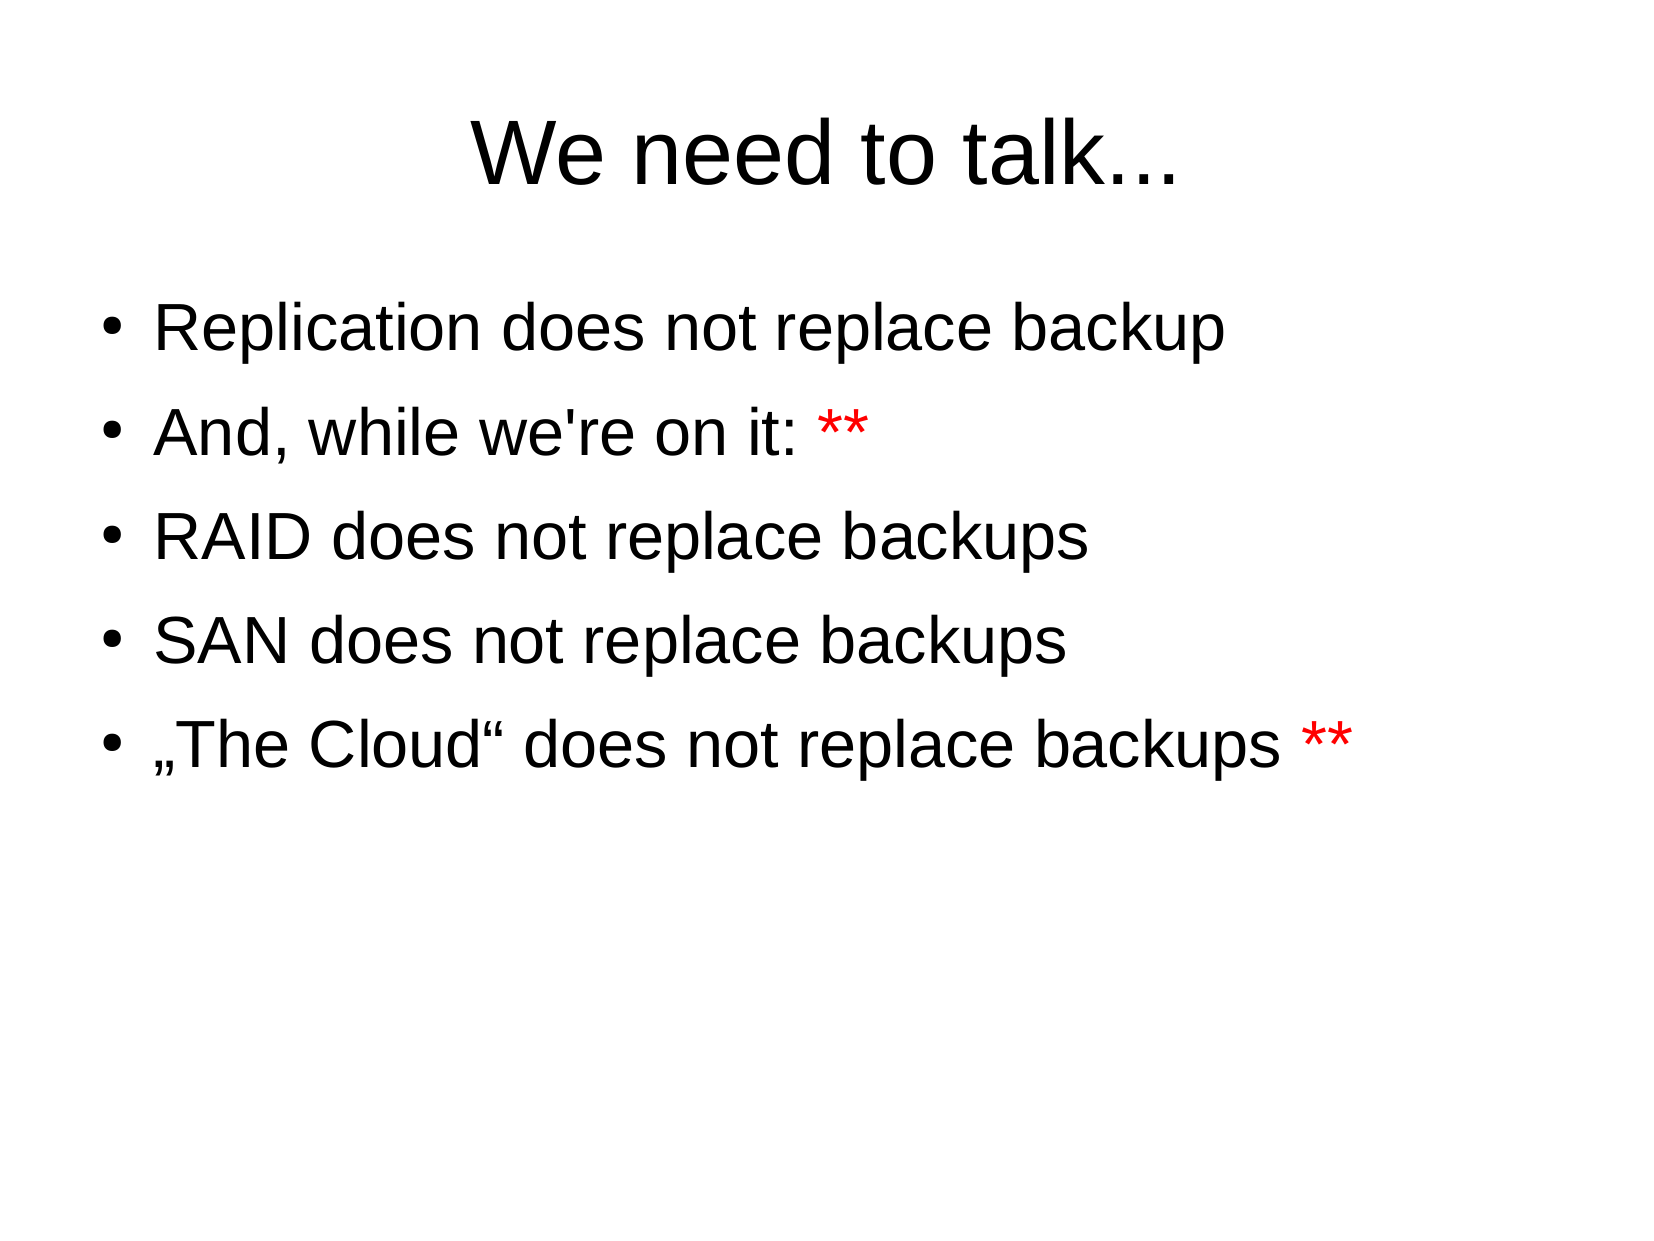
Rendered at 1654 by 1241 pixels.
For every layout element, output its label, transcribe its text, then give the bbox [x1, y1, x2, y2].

list Replication does not replace backup And, while we're on it: ** RAID does not replace backups SAN does not replace backups „The Cloud“ does not replace backups ** [82, 290, 1571, 1010]
title We need to talk... [82, 49, 1571, 257]
